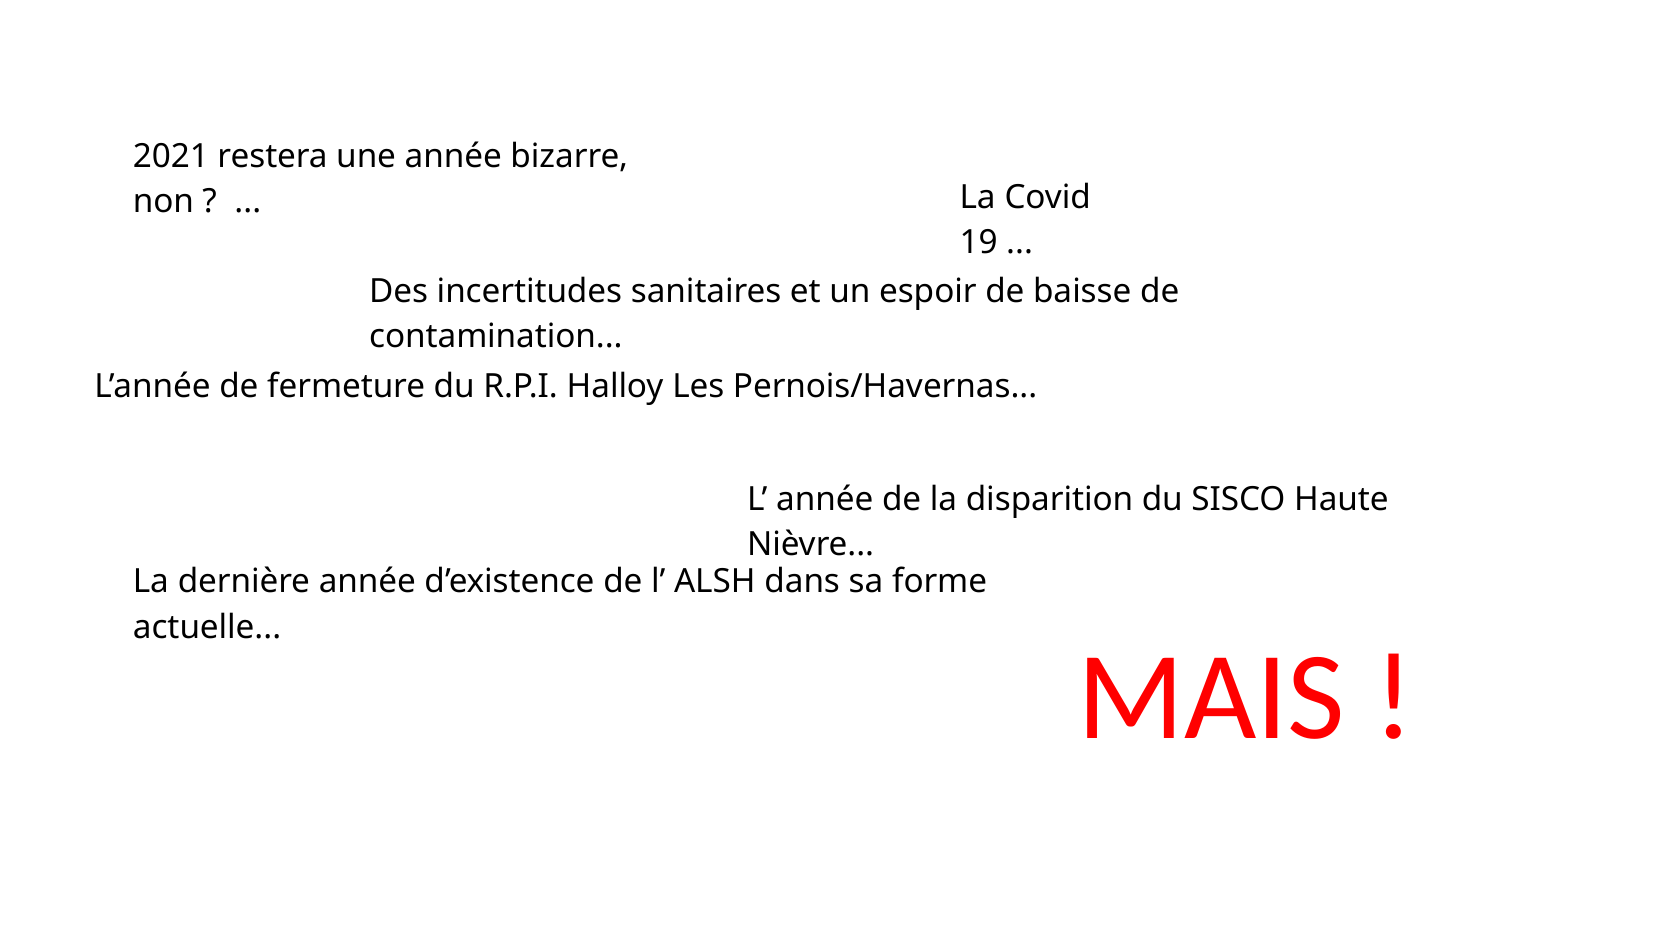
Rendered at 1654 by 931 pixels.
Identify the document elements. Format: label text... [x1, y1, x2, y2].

text_box MAIS ! [933, 637, 1560, 778]
text_box La Covid 19 ... [944, 165, 1182, 214]
text_box L’année de fermeture du R.P.I. Halloy Les Pernois/Havernas... [70, 354, 1063, 417]
text_box La dernière année d’existence de l’ ALSH dans sa forme actuelle... [118, 549, 1069, 603]
text_box 2021 restera une année bizarre, non ? ... [118, 124, 732, 178]
text_box Des incertitudes sanitaires et un espoir de baisse de contamination... [354, 259, 1394, 308]
text_box L’ année de la disparition du SISCO Haute Nièvre... [732, 467, 1477, 520]
